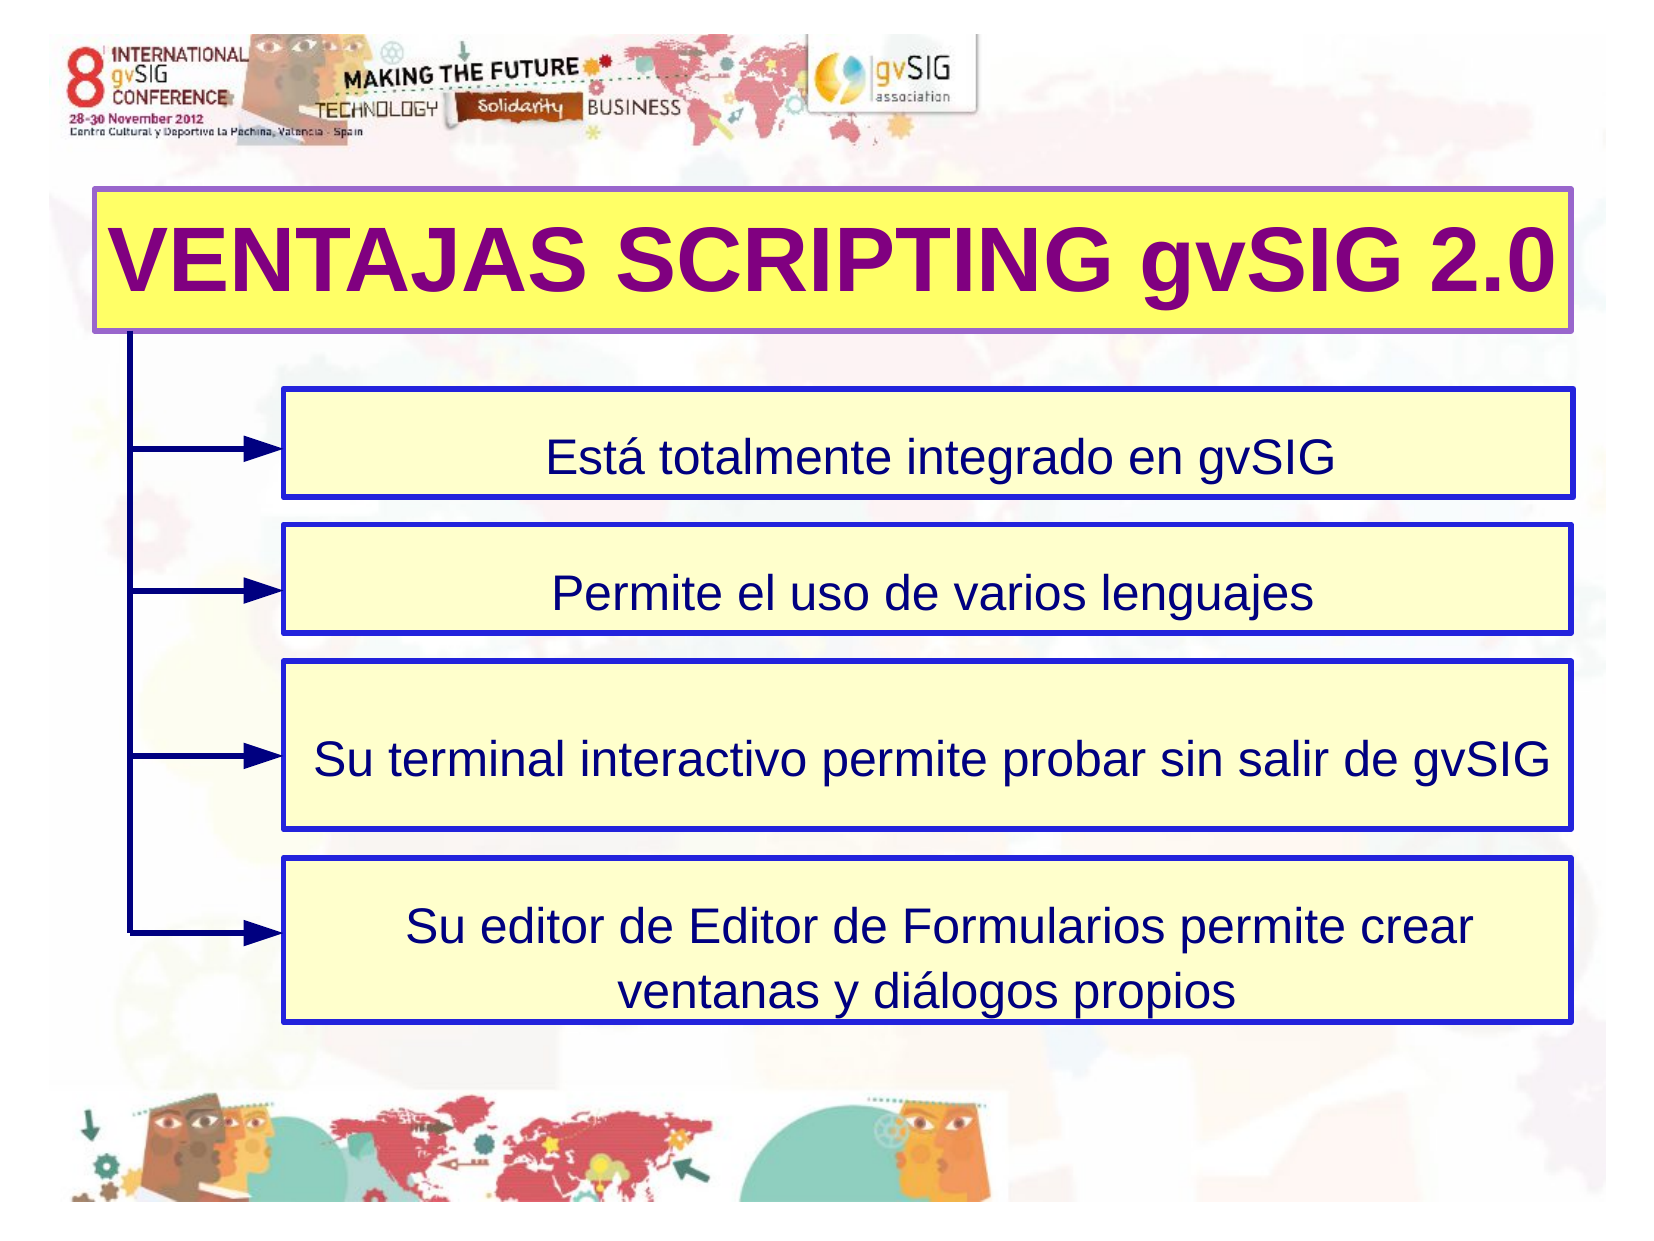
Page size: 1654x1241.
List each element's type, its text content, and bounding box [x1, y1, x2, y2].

title Su terminal interactivo permite probar sin salir de gvSIG [283, 661, 1571, 829]
title Permite el uso de varios lenguajes [283, 524, 1571, 634]
title Está totalmente integrado en gvSIG [283, 388, 1574, 498]
title Su editor de Editor de Formularios permite crear ventanas y diálogos propios [283, 857, 1571, 1023]
title VENTAJAS SCRIPTING gvSIG 2.0 [94, 189, 1571, 331]
picture [49, 34, 1606, 1202]
